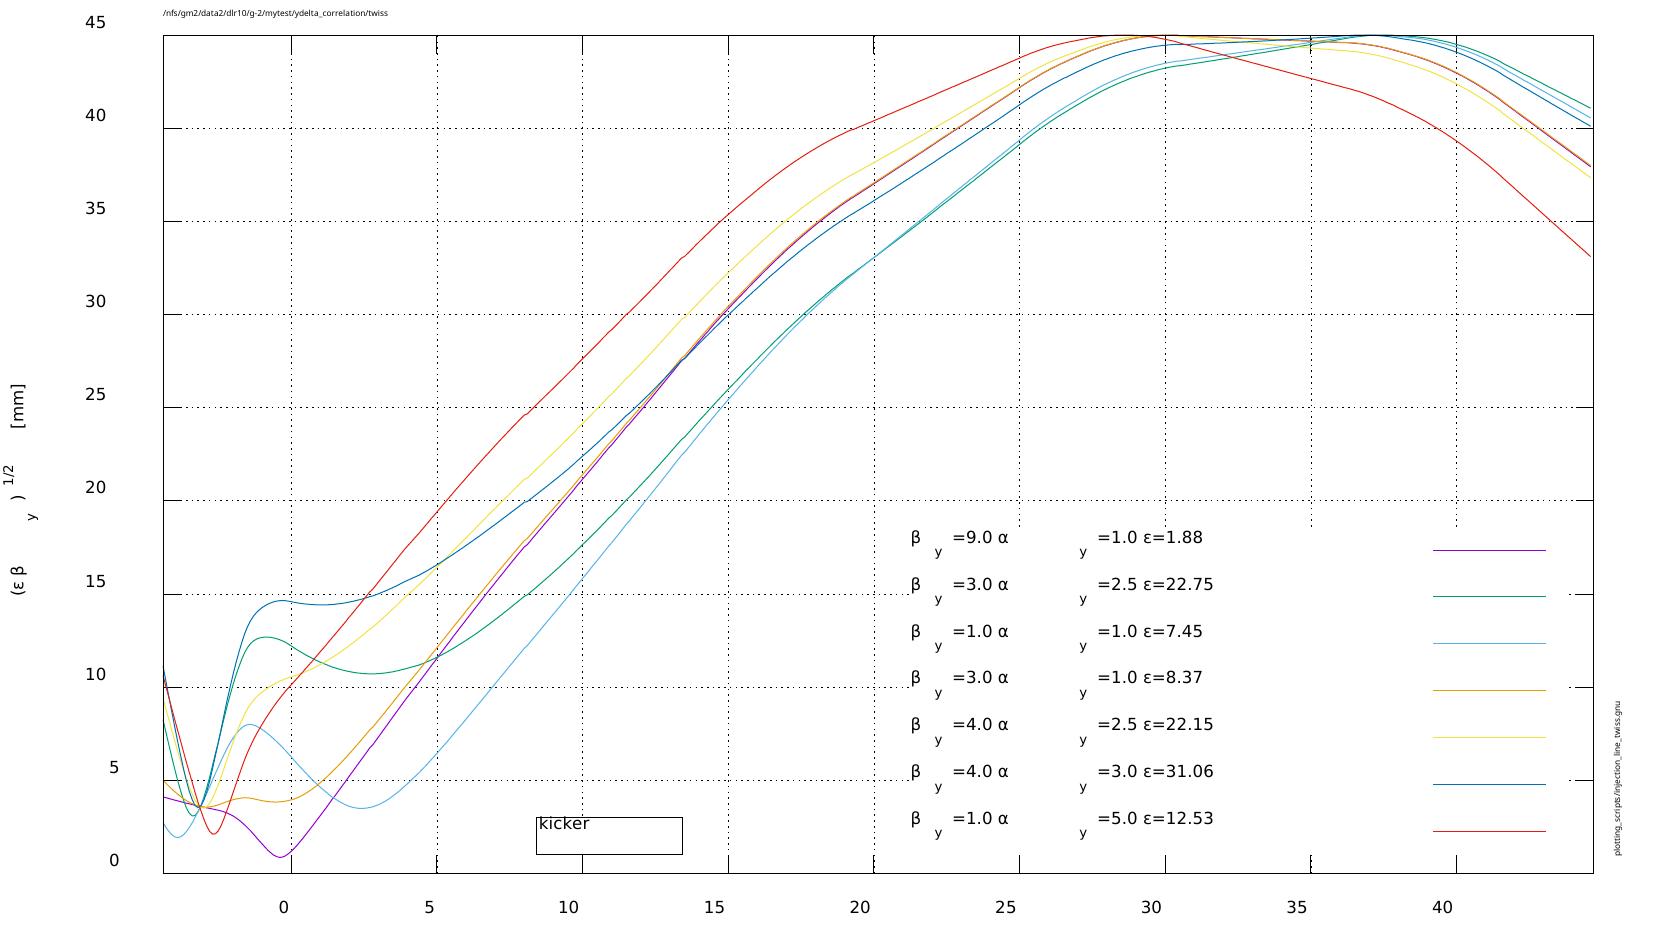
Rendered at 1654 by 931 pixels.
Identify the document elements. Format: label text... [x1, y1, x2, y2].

text_box 5 [419, 897, 457, 931]
text_box y [934, 544, 952, 582]
text_box y [934, 731, 952, 769]
text_box 0 [103, 851, 141, 899]
text_box 1/2 [0, 433, 36, 487]
text_box =5.0 ε=12.53 [1097, 809, 1360, 857]
text_box 15 [80, 571, 141, 619]
text_box ) [7, 461, 52, 502]
text_box plotting_scripts/injection_line_twiss.gnu [1611, 462, 1634, 857]
text_box β [910, 621, 948, 668]
text_box [700, 412, 707, 420]
text_box 10 [80, 664, 141, 713]
text_box 0 [273, 897, 311, 931]
text_box =2.5 ε=22.75 [1097, 574, 1360, 622]
text_box [642, 475, 650, 484]
text_box y [23, 488, 58, 521]
text_box y [934, 825, 965, 863]
text_box β [910, 809, 948, 857]
text_box [627, 492, 634, 500]
text_box β [910, 574, 948, 621]
text_box (ε β [7, 520, 52, 597]
text_box 35 [80, 199, 141, 247]
text_box =1.0 α [952, 809, 1081, 857]
text_box 40 [80, 105, 141, 154]
text_box =1.0 ε=7.45 [1097, 621, 1336, 668]
text_box [711, 401, 717, 408]
text_box 25 [990, 897, 1051, 931]
text_box 15 [698, 897, 759, 931]
text_box [653, 818, 682, 854]
text_box [744, 356, 760, 373]
text_box =4.0 α [952, 715, 1081, 762]
text_box 30 [80, 292, 141, 340]
text_box β [910, 715, 948, 762]
text_box =4.0 α [952, 762, 1081, 809]
text_box y [1079, 638, 1097, 676]
text_box [775, 327, 790, 341]
text_box [1548, 85, 1563, 95]
text_box 20 [80, 478, 141, 526]
text_box 40 [1426, 897, 1488, 931]
text_box 10 [552, 897, 614, 931]
text_box [761, 346, 770, 355]
text_box 45 [80, 12, 141, 61]
text_box y [1079, 731, 1097, 769]
text_box [724, 380, 737, 394]
text_box 5 [103, 758, 141, 806]
text_box kicker [539, 813, 653, 862]
text_box y [934, 684, 952, 722]
text_box y [1079, 825, 1110, 863]
text_box /nfs/gm2/data2/dlr10/g-2/mytest/ydelta_correlation/twiss [163, 7, 692, 31]
text_box [583, 525, 602, 544]
text_box [620, 500, 626, 507]
text_box y [1079, 684, 1097, 722]
text_box 25 [80, 385, 141, 433]
text_box =3.0 α [952, 668, 1081, 715]
text_box [558, 560, 567, 568]
text_box y [934, 638, 952, 676]
text_box y [1079, 591, 1097, 629]
text_box β [910, 668, 948, 715]
text_box =9.0 α [952, 527, 1081, 574]
text_box y [934, 591, 952, 629]
text_box y [1079, 778, 1097, 816]
text_box =1.0 α [952, 621, 1081, 668]
text_box y [1079, 544, 1097, 582]
text_box [796, 314, 804, 321]
text_box =3.0 ε=31.06 [1097, 762, 1360, 809]
text_box 20 [844, 897, 905, 931]
text_box β [910, 762, 948, 809]
text_box 35 [1281, 897, 1342, 931]
text_box [mm] [7, 311, 52, 435]
text_box =3.0 α [952, 574, 1081, 621]
text_box y [934, 778, 952, 816]
text_box 30 [1135, 897, 1196, 931]
text_box =1.0 ε=1.88 [1097, 527, 1336, 574]
text_box =2.5 ε=22.15 [1097, 715, 1360, 762]
text_box =1.0 ε=8.37 [1097, 668, 1336, 715]
text_box β [910, 527, 948, 574]
text_box [682, 432, 689, 439]
